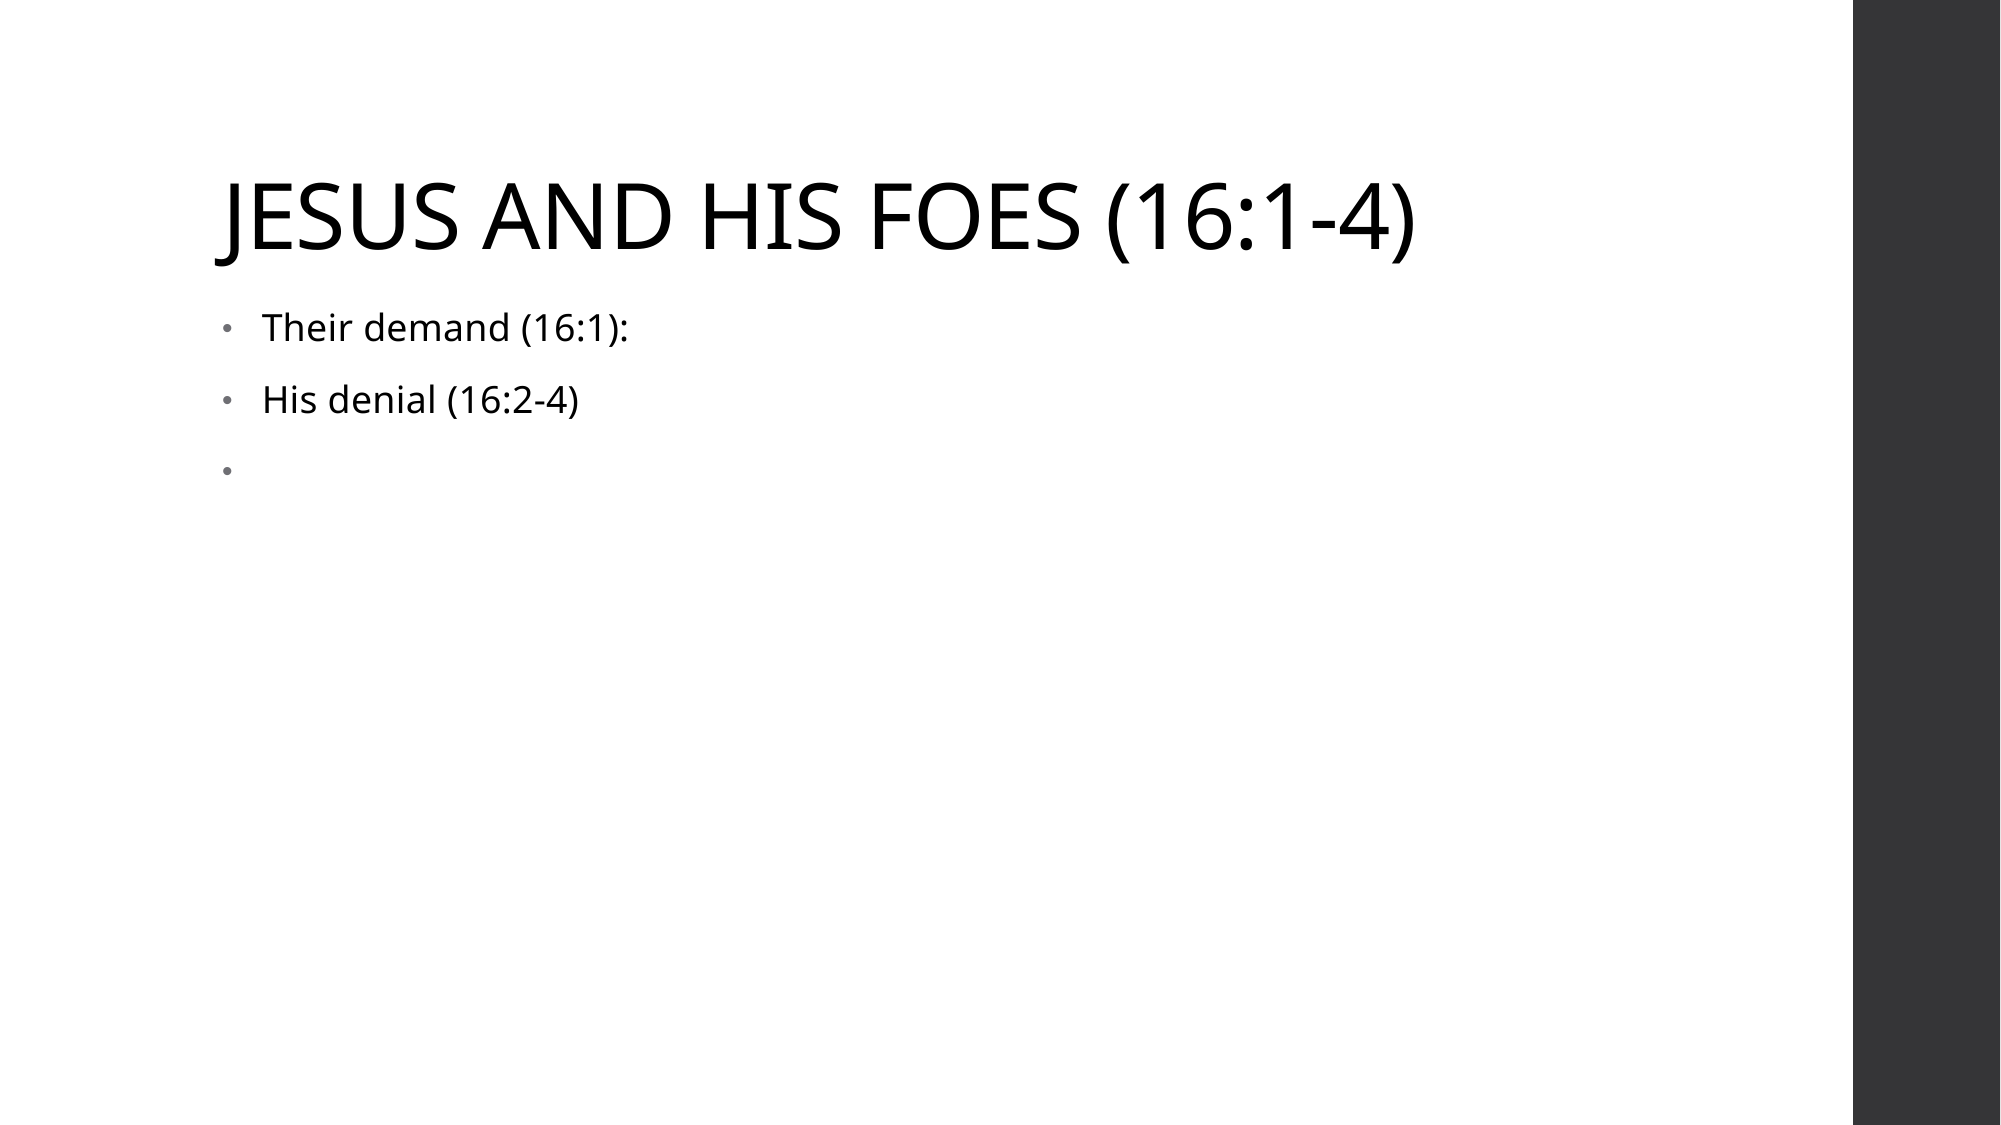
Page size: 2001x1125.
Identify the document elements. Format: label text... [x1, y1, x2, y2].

title JESUS AND HIS FOES (16:1-4) [206, 60, 1797, 278]
list Their demand (16:1): His denial (16:2-4) [206, 299, 1617, 1014]
